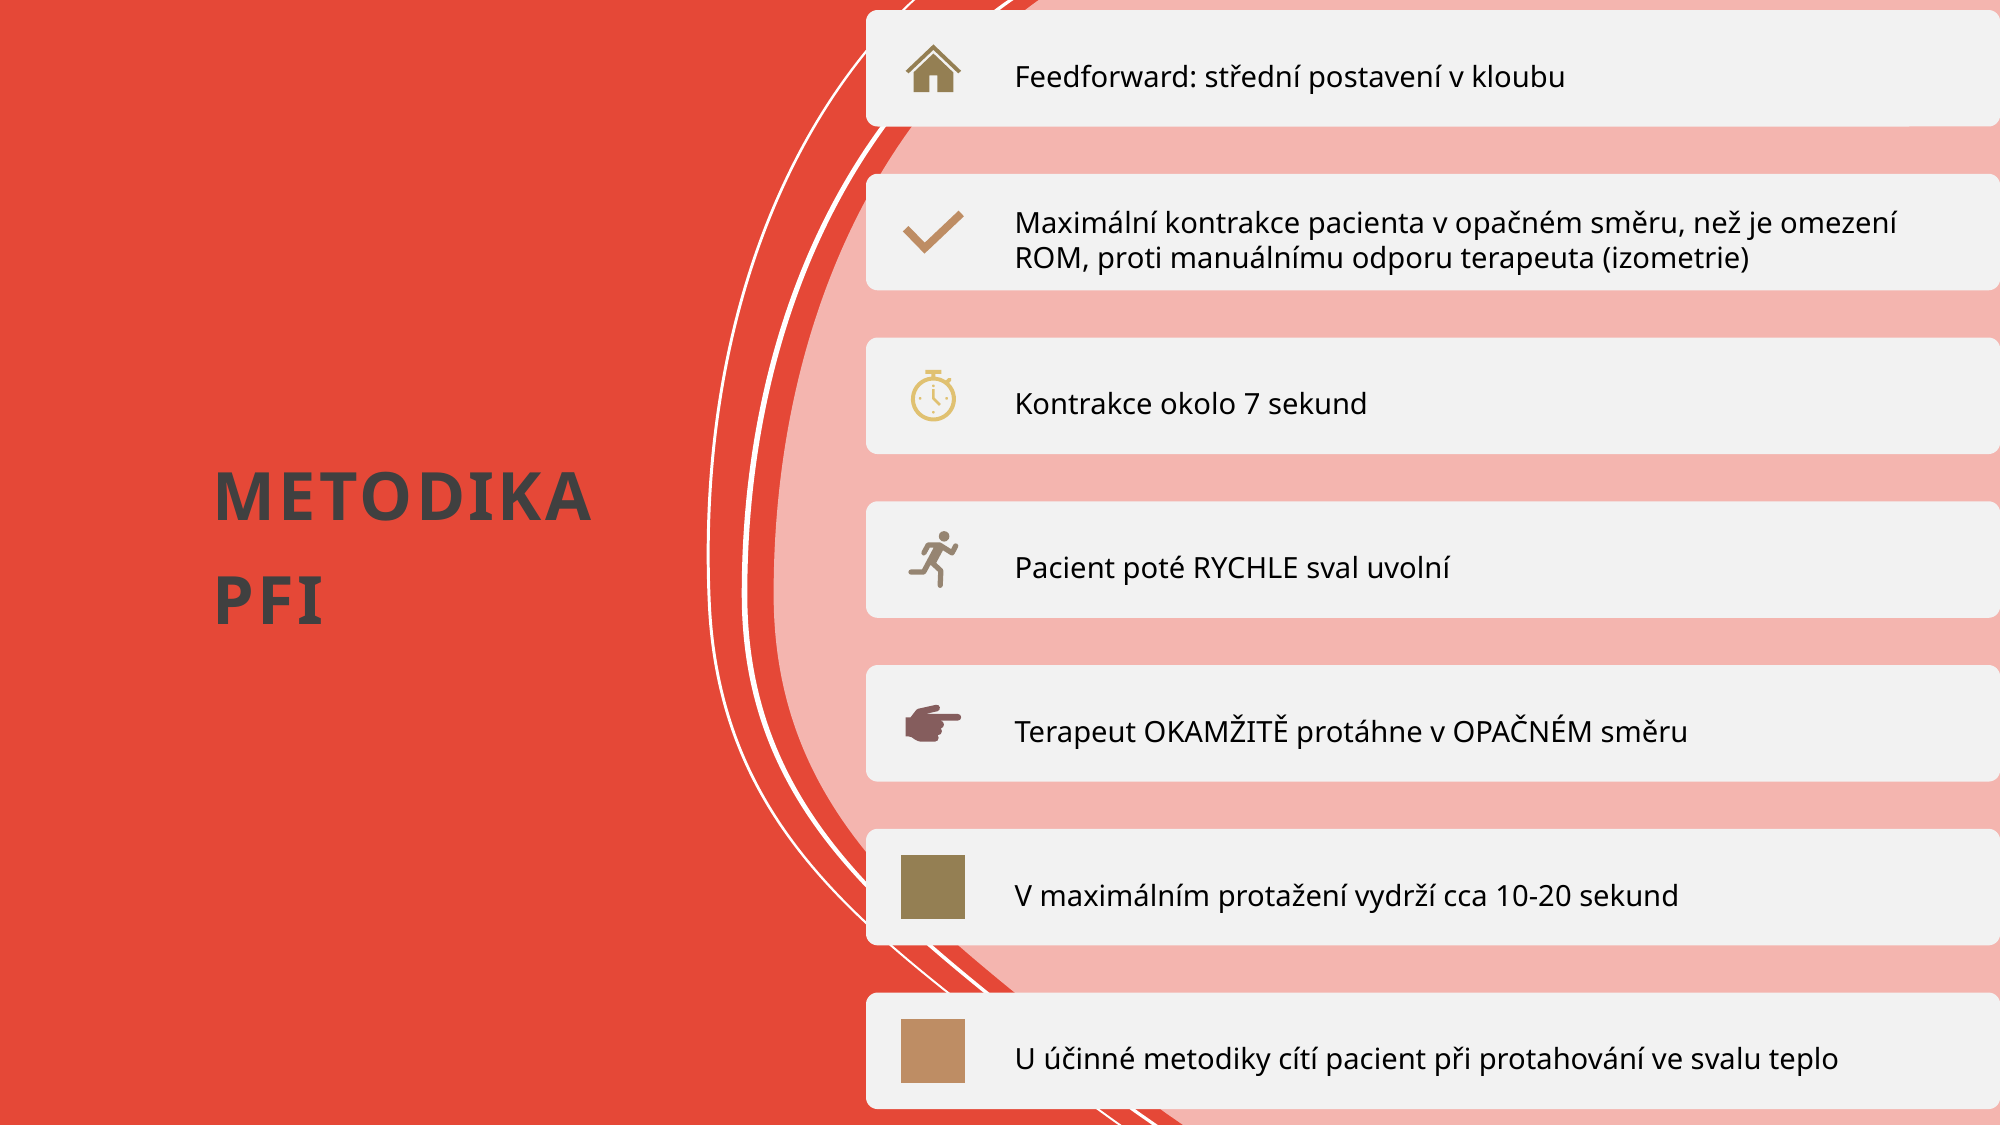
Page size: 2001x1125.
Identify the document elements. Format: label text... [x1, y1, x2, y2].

text_box Feedforward: střední postavení v kloubu [1000, 10, 1993, 142]
text_box Pacient poté RYCHLE sval uvolní [1000, 501, 1993, 633]
text_box [0, 0, 2000, 1125]
text_box Maximální kontrakce pacienta v opačném směru, než je omezení ROM, proti manuálnímu odporu terapeuta (izometrie) [1000, 173, 1993, 305]
text_box Kontrakce okolo 7 sekund [1000, 337, 1993, 469]
title METODIKA PFI [194, 181, 690, 884]
text_box V maximálním protažení vydrží cca 10-20 sekund [1000, 828, 1993, 960]
text_box Terapeut OKAMŽITĚ protáhne v OPAČNÉM směru [1000, 665, 1993, 797]
text_box U účinné metodiky cítí pacient při protahování ve svalu teplo [1000, 992, 1993, 1124]
